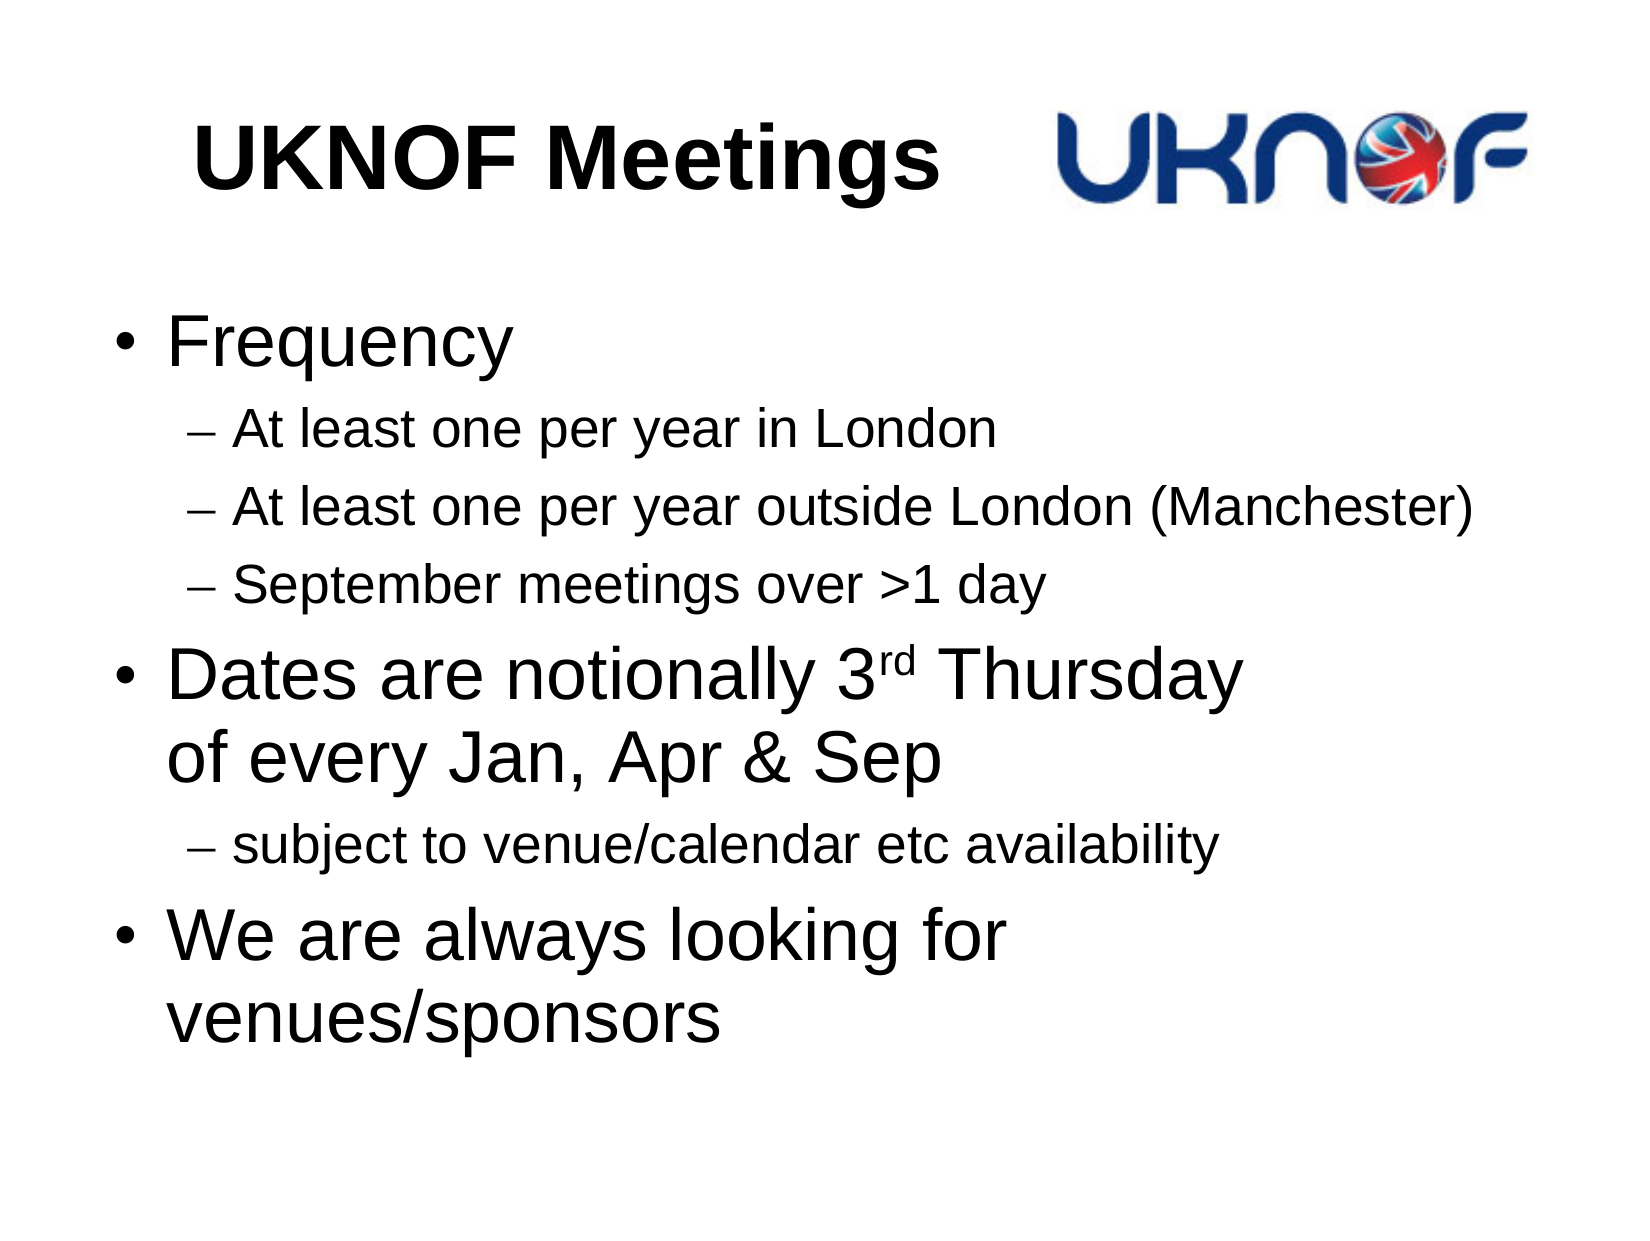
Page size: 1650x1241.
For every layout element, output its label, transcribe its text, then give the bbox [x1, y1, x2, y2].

picture [1050, 93, 1536, 225]
list Frequency At least one per year in London At least one per year outside London (Manchester) September meetings over >1 day Dates are notionally 3rd Thursday of every Jan, Apr & Sep subject to venue/calendar etc availability We are always looking for venues/sponsors [112, 300, 1513, 1163]
title UKNOF Meetings [123, 37, 1013, 279]
